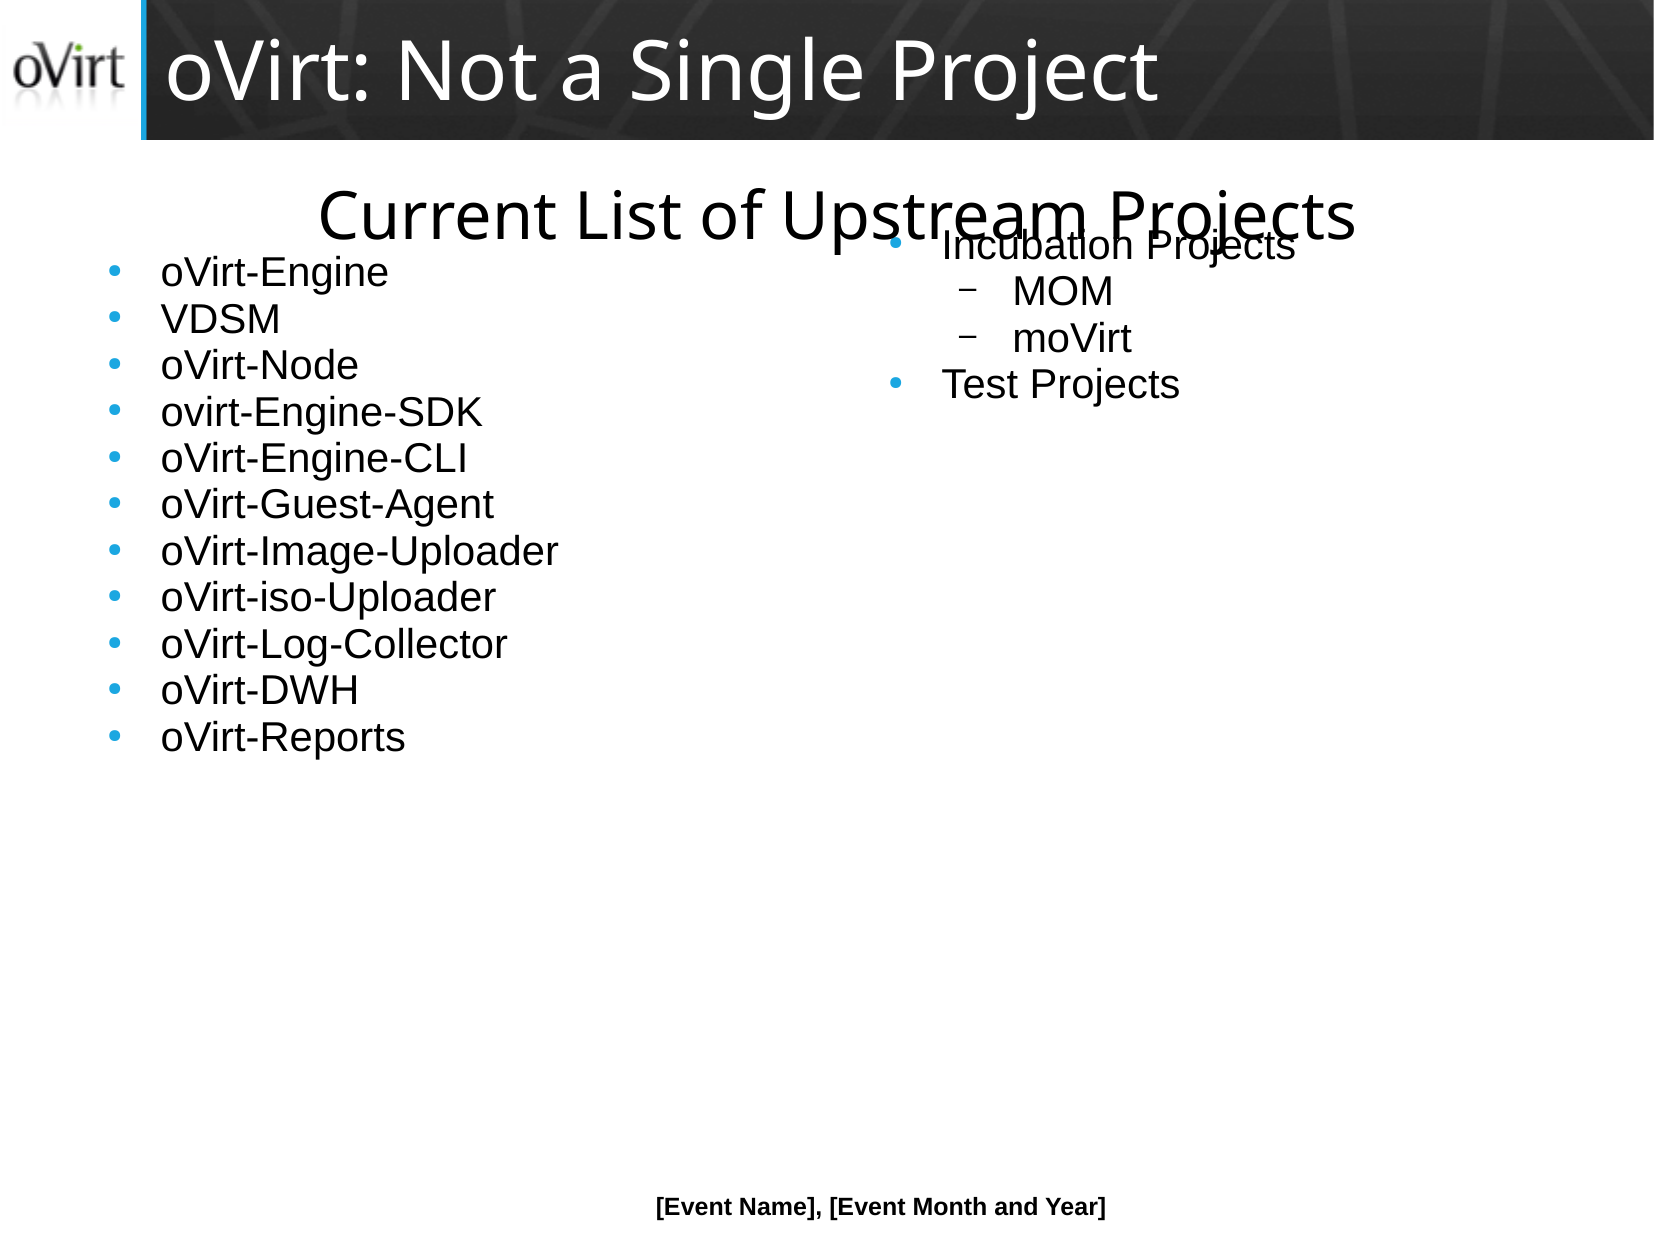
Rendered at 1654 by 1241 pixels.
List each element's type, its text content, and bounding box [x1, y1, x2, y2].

text_box Incubation Projects MOM moVirt Test Projects [855, 256, 1582, 877]
text_box oVirt-Engine VDSM oVirt-Node ovirt-Engine-SDK oVirt-Engine-CLI oVirt-Guest-Agent oVirt-Image-Uploader oVirt-iso-Uploader oVirt-Log-Collector oVirt-DWH oVirt-Reports [75, 195, 802, 1194]
picture [0, 0, 1654, 140]
title oVirt: Not a Single Project [164, 18, 1653, 119]
title Current List of Upstream Projects [93, 171, 1582, 256]
